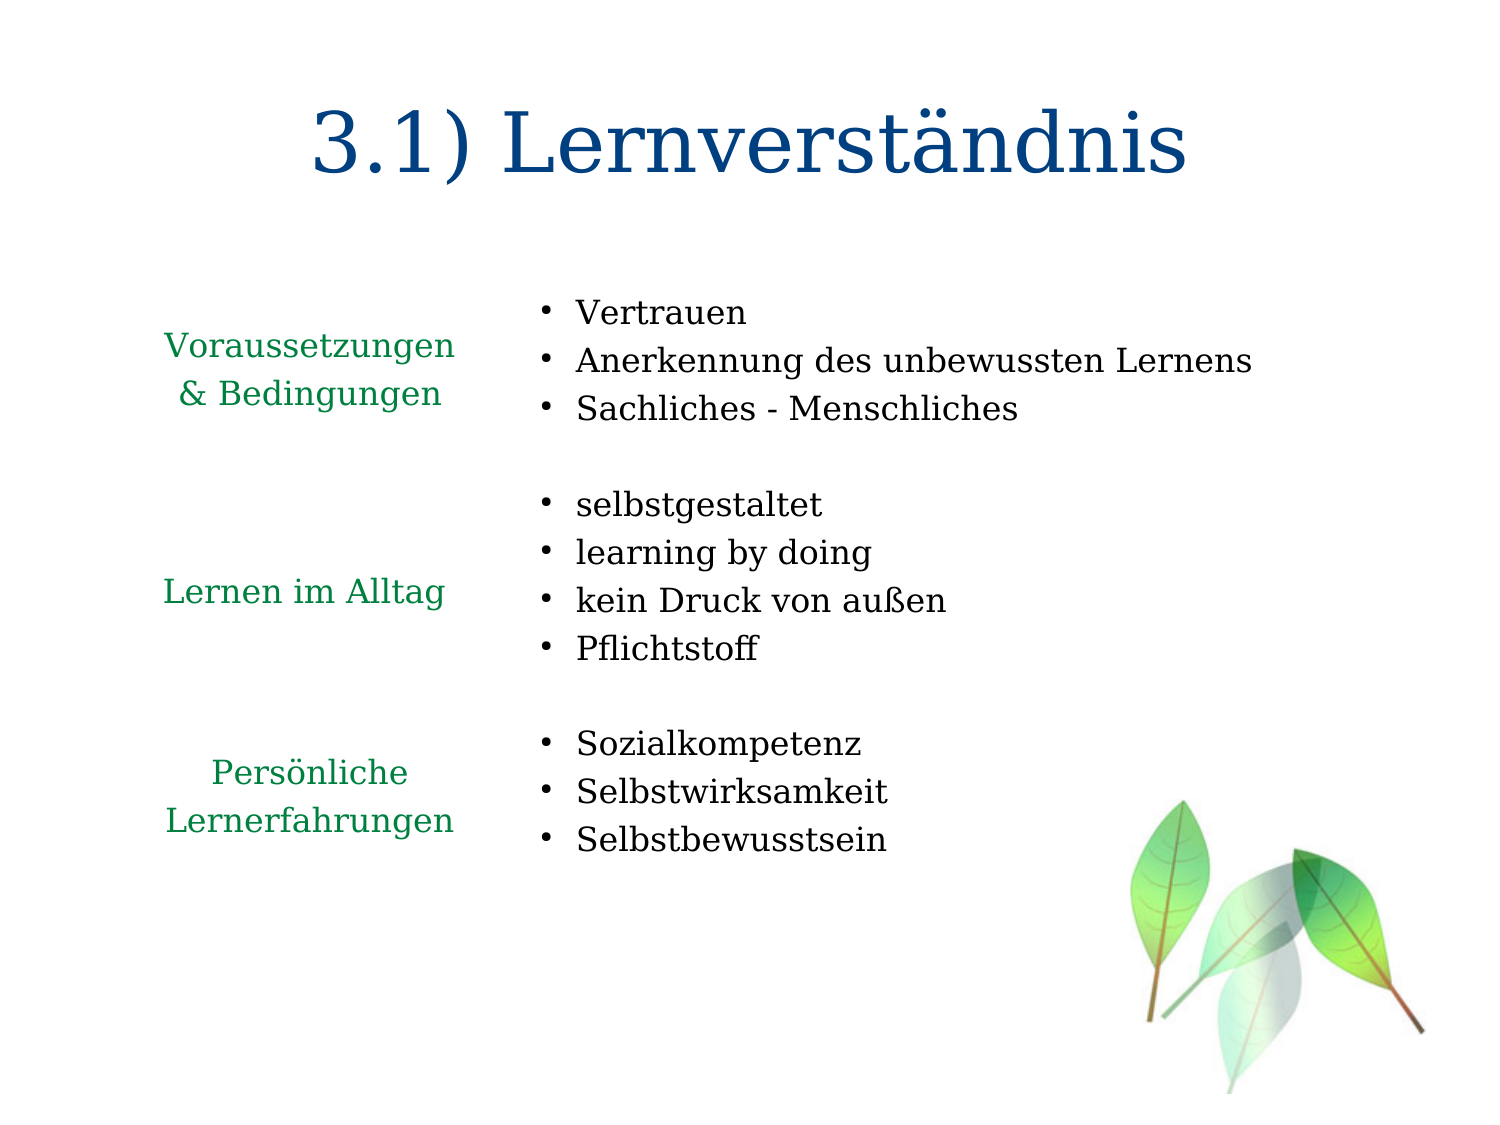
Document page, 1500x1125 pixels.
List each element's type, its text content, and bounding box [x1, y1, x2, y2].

text_box Vertrauen Anerkennung des unbewussten Lernens Sachliches - Menschliches selbstgestaltet learning by doing kein Druck von außen Pflichtstoff Sozialkompetenz Selbstwirksamkeit Selbstbewusstsein [490, 236, 1408, 962]
text_box Persönliche Lernerfahrungen [135, 735, 485, 839]
text_box Voraussetzungen & Bedingungen [135, 309, 485, 412]
text_box Lernen im Alltag [129, 555, 479, 610]
picture [1130, 799, 1426, 1094]
title 3.1) Lernverständnis [75, 45, 1426, 233]
